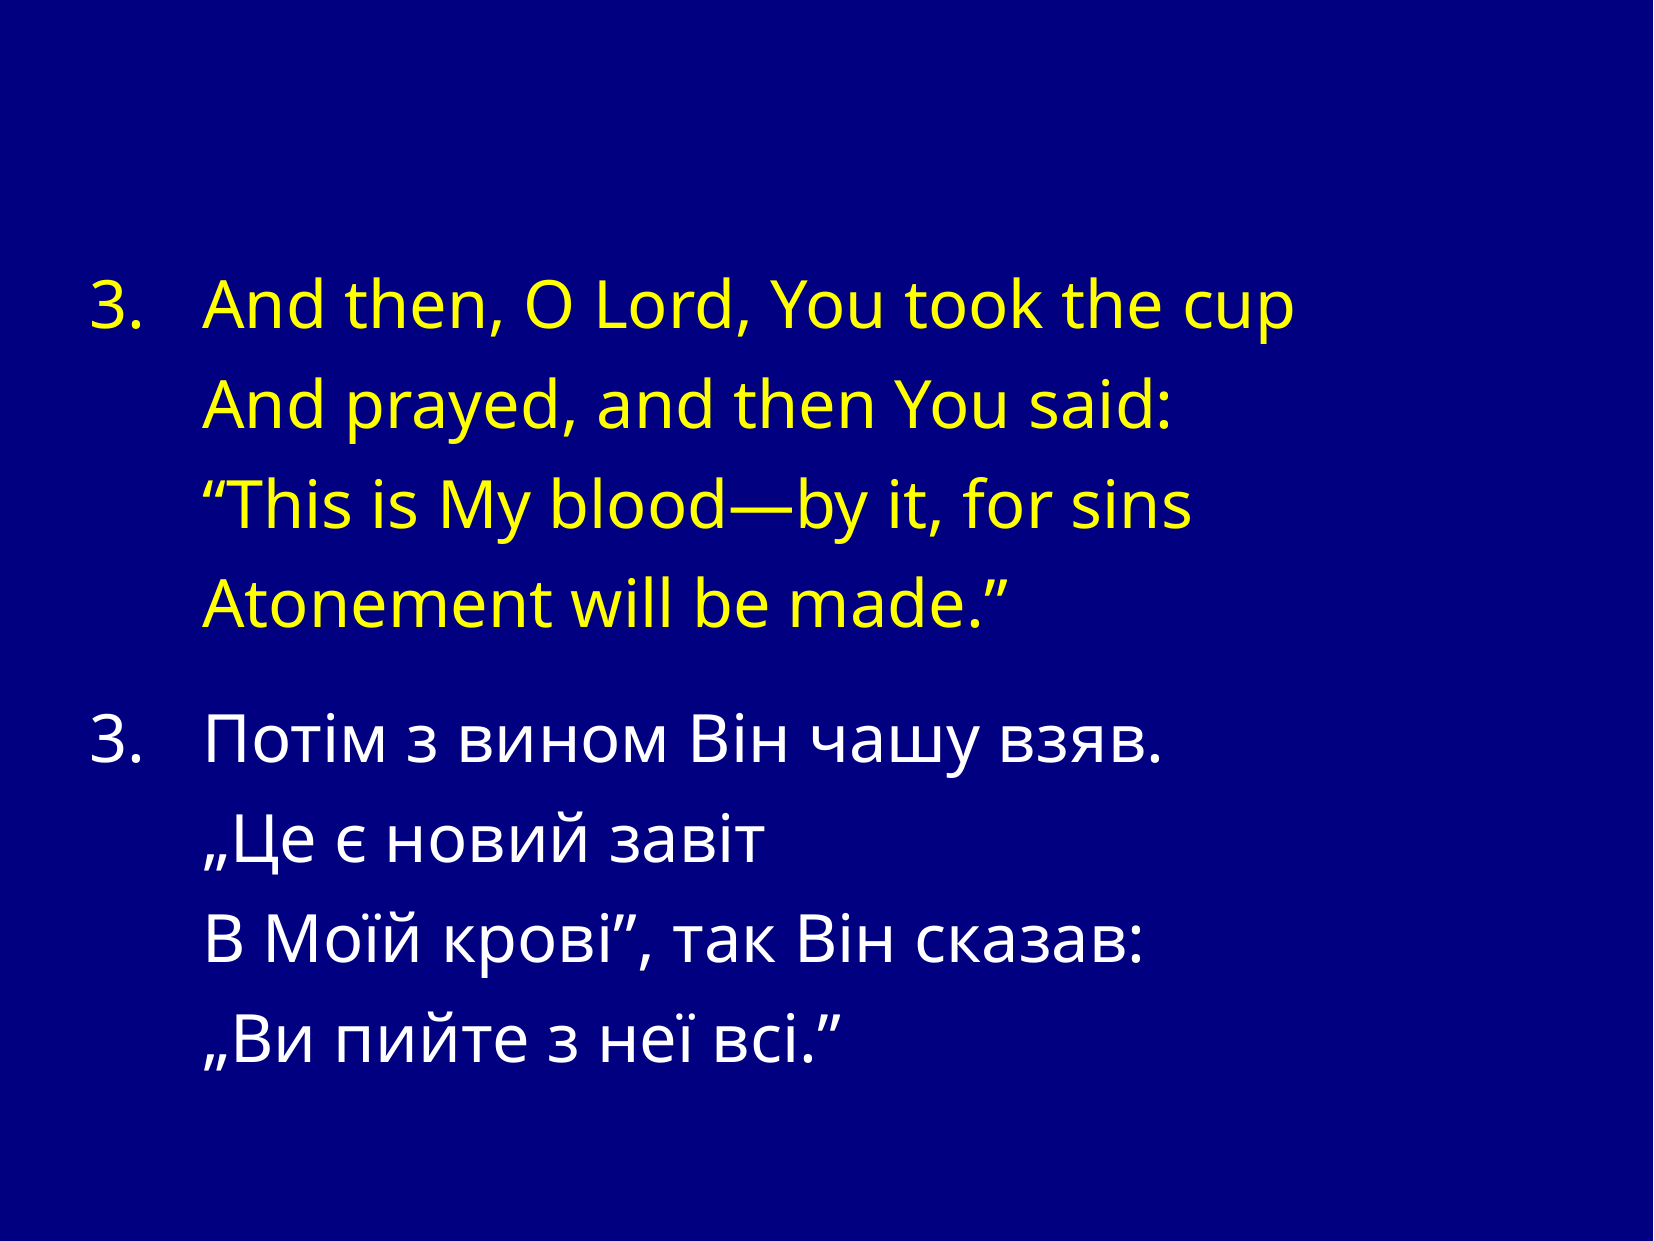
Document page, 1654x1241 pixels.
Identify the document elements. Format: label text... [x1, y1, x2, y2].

text_box 3. Потім з вином Він чашу взяв. „Це є новий завіт В Моїй крові”, так Він сказав: „Ви пийте з неї всі.” [75, 675, 1576, 1163]
text_box 3. And then, O Lord, You took the cup And prayed, and then You said: “This is My blood—by it, for sins Atonement will be made.” [75, 150, 1576, 638]
